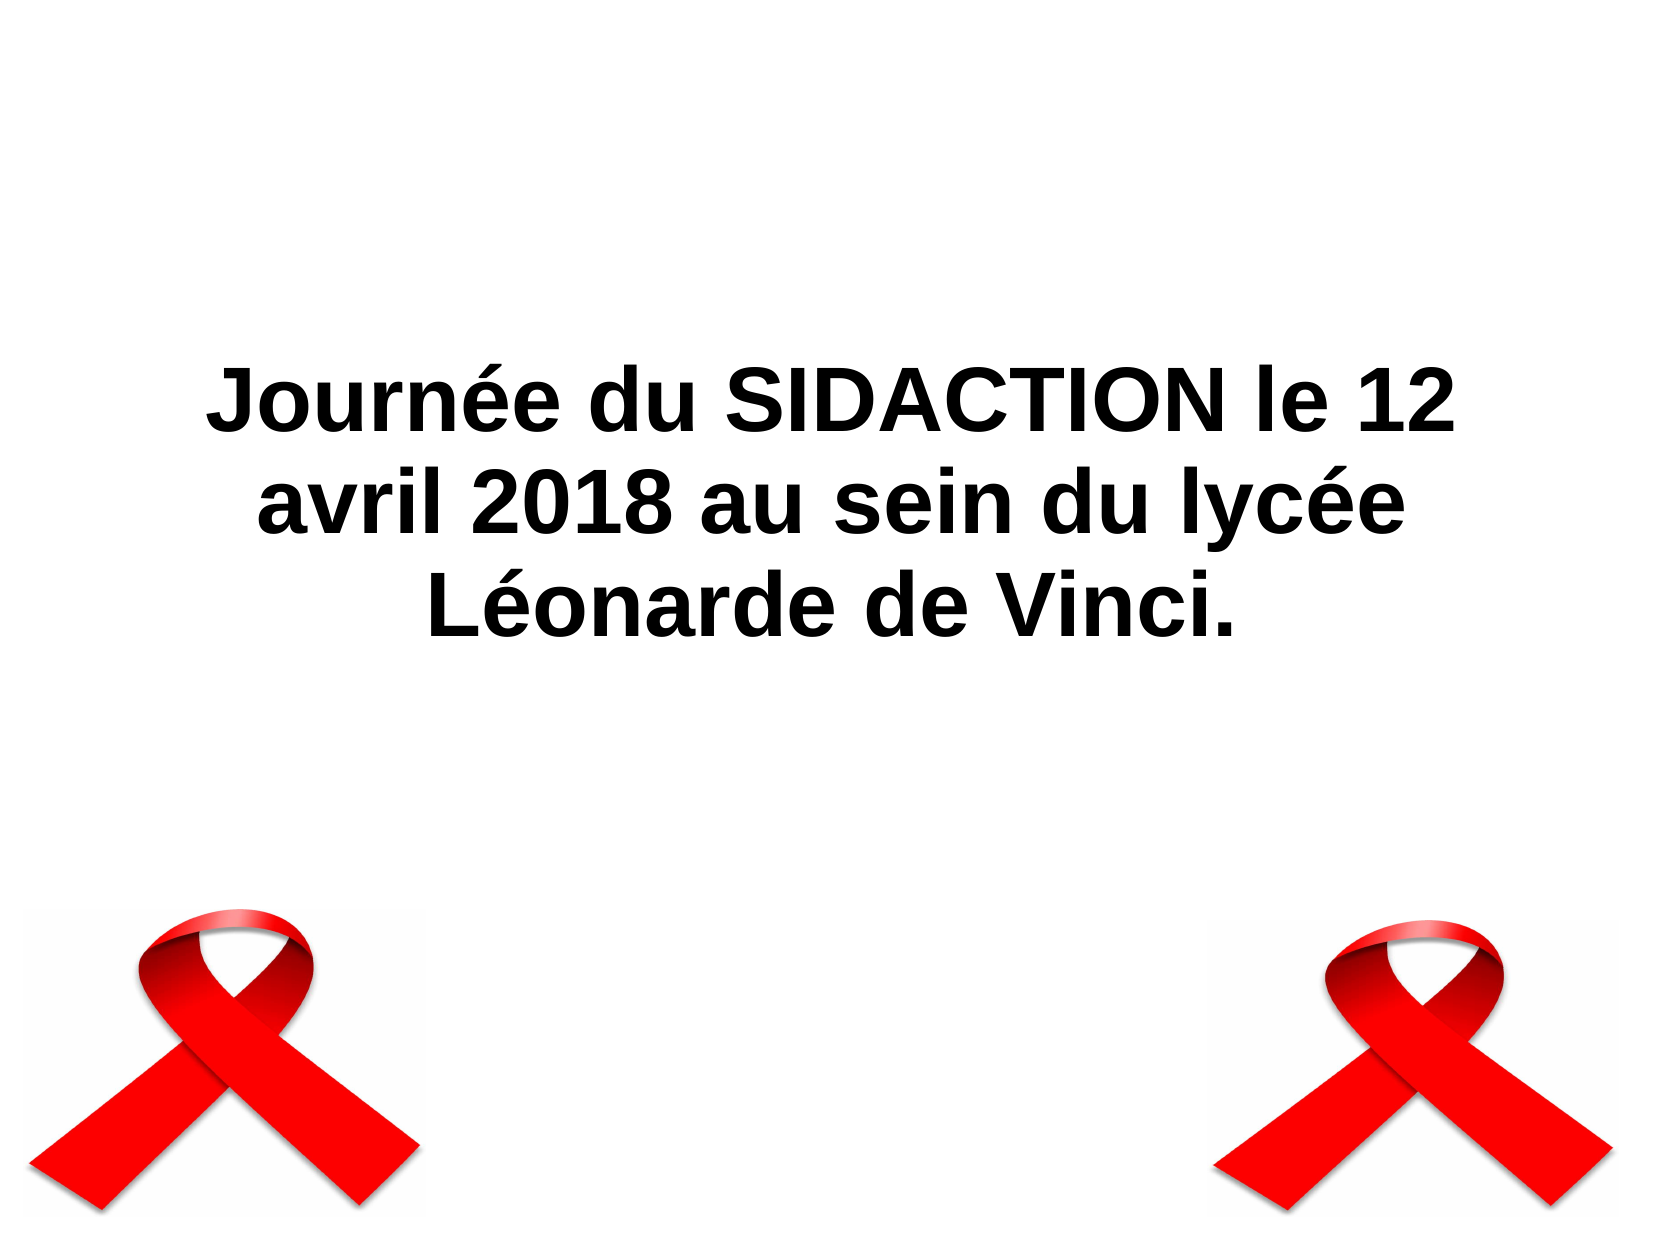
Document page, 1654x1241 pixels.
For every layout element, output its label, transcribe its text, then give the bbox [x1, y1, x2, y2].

picture [23, 909, 426, 1217]
subtitle Journée du SIDACTION le 12 avril 2018 au sein du lycée Léonarde de Vinci. [153, 188, 1512, 815]
picture [1207, 920, 1619, 1217]
